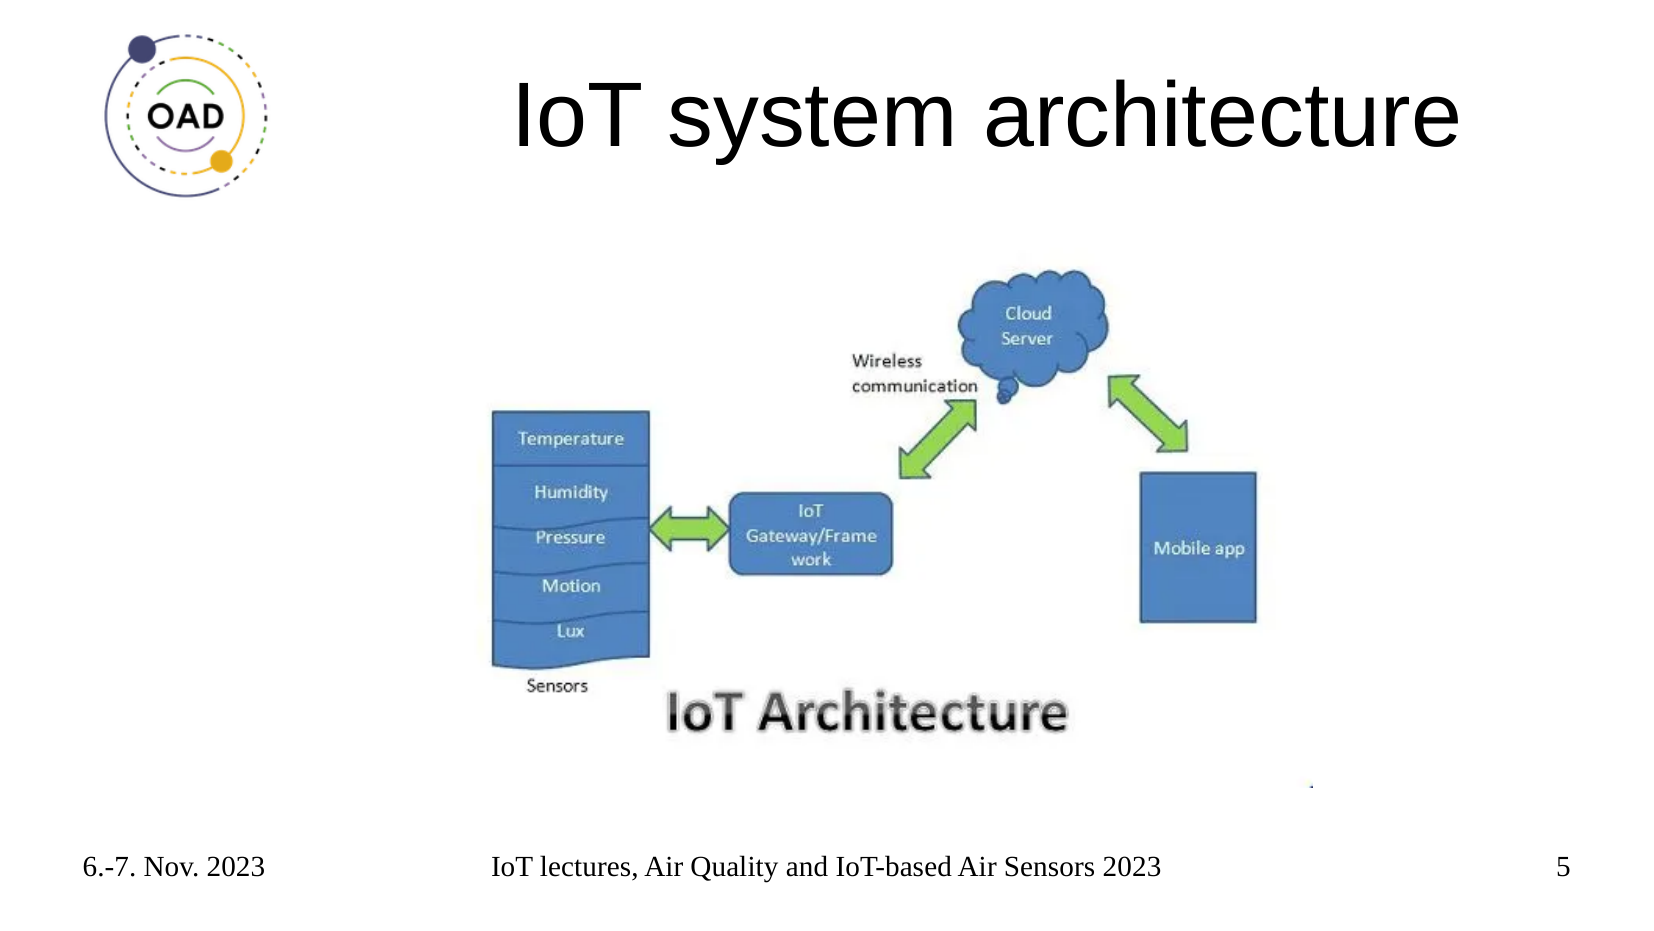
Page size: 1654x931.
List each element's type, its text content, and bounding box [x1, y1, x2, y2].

picture [425, 229, 1313, 788]
picture [64, 20, 302, 218]
title IoT system architecture [403, 37, 1571, 193]
